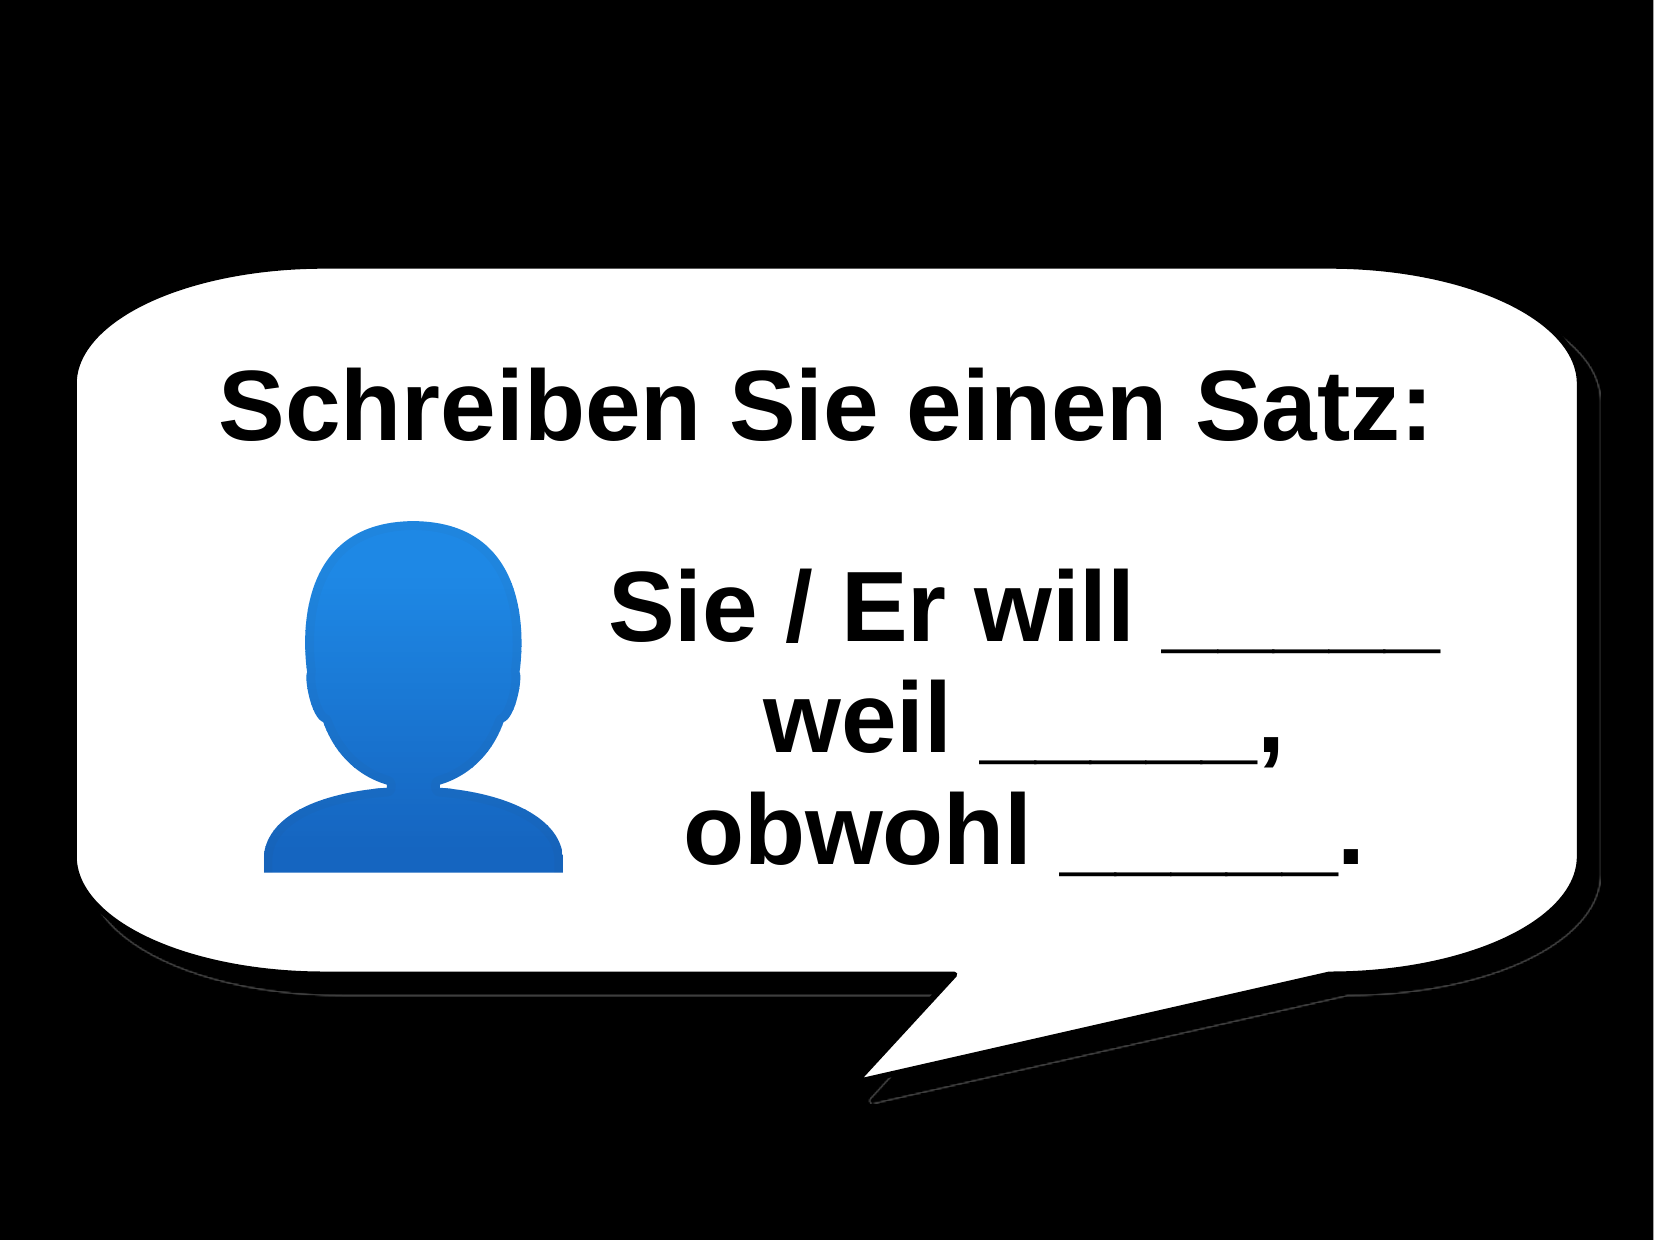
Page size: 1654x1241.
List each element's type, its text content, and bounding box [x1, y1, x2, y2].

picture [224, 507, 603, 886]
text_box [73, 265, 1580, 1083]
text_box Sie / Er will _____ weil _____, obwohl _____. [566, 543, 1483, 895]
text_box Schreiben Sie einen Satz: [103, 342, 1551, 470]
